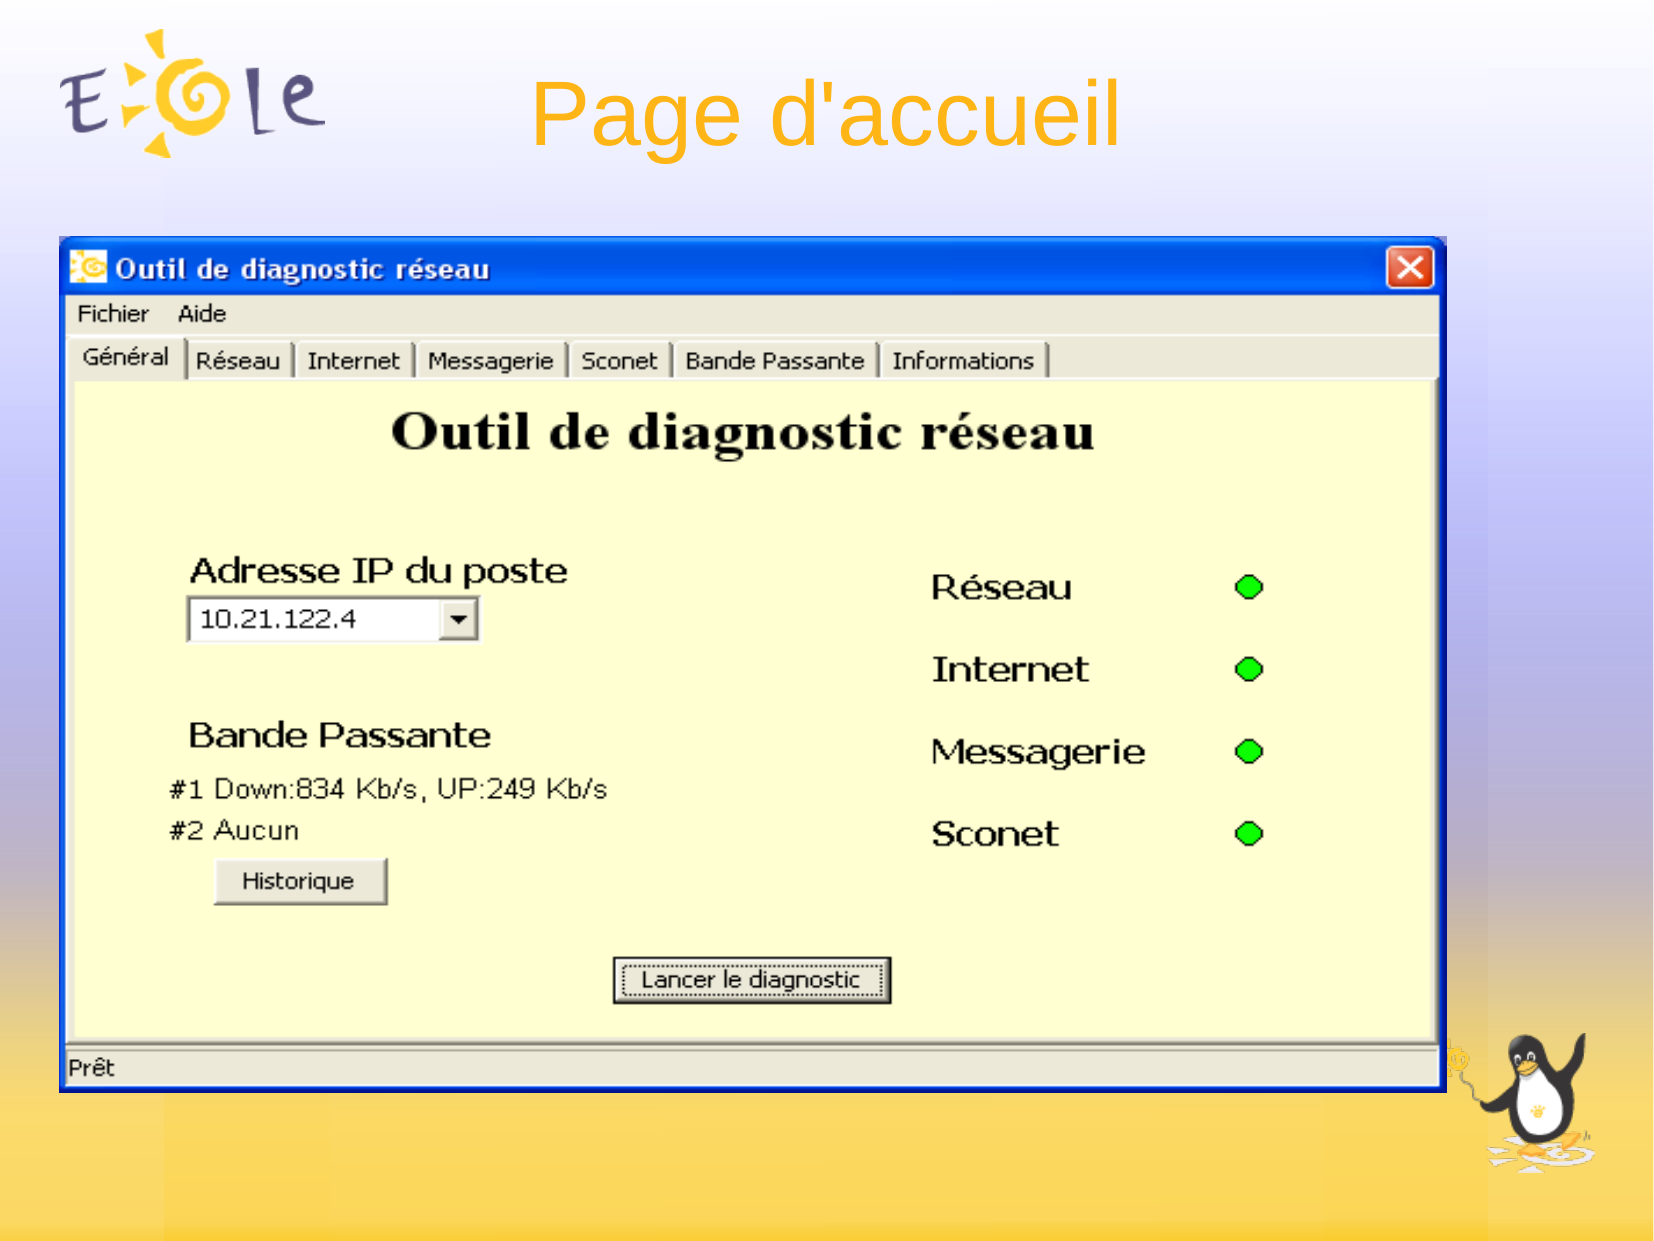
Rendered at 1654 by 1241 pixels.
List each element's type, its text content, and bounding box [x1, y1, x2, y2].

title Page d'accueil [82, 11, 1571, 421]
picture [0, 0, 1654, 1241]
